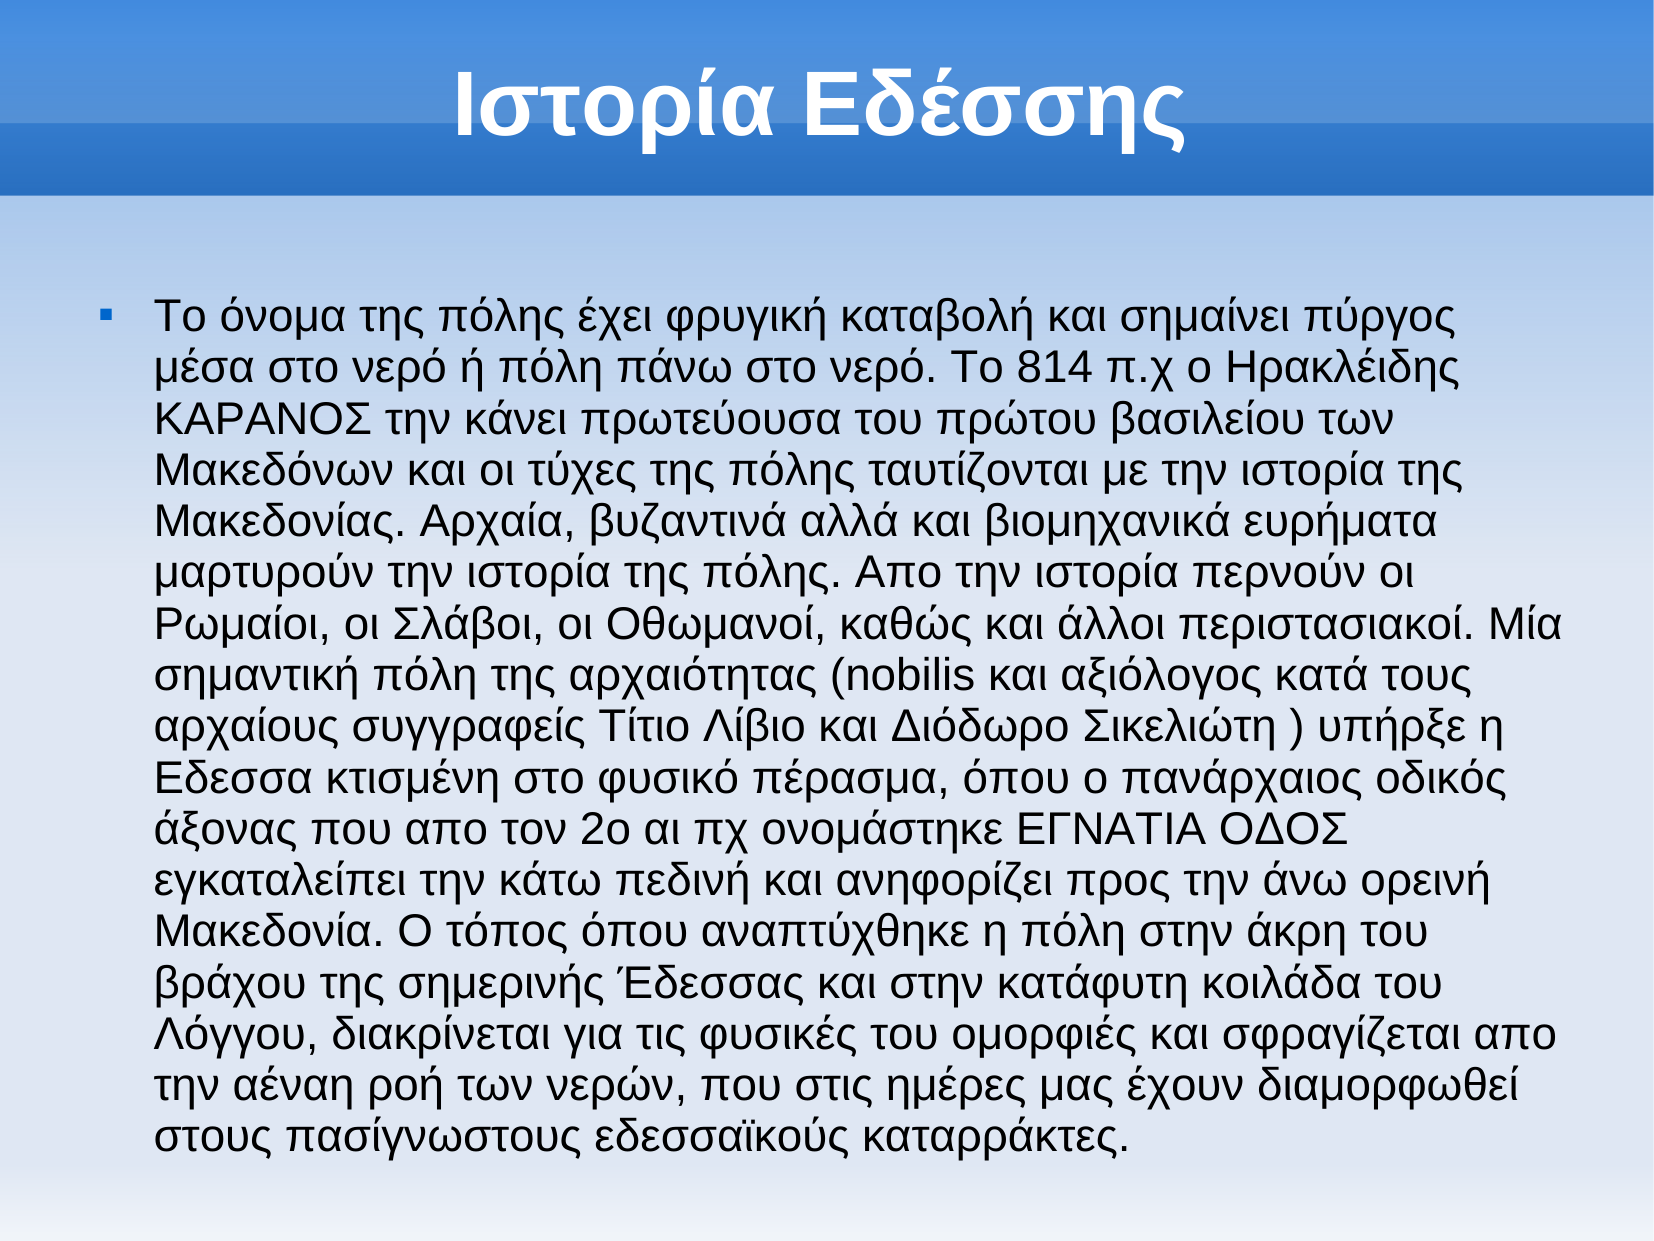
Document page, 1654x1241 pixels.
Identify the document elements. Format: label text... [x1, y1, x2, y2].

list Το όνομα της πόλης έχει φρυγική καταβολή και σημαίνει πύργος μέσα στο νερό ή πόλη πάνω στο νερό. Το 814 π.χ ο Ηρακλέιδης ΚΑΡΑΝΟΣ την κάνει πρωτεύουσα του πρώτου βασιλείου των Μακεδόνων και οι τύχες της πόλης ταυτίζονται με την ιστορία της Μακεδονίας. Αρχαία, βυζαντινά αλλά και βιομηχανικά ευρήματα μαρτυρούν την ιστορία της πόλης. Απο την ιστορία περνούν οι Ρωμαίοι, οι Σλάβοι, οι Οθωμανοί, καθώς και άλλοι περιστασιακοί. Μία σημαντική πόλη της αρχαιότητας (nobilis και αξιόλογος κατά τους αρχαίους συγγραφείς Τίτιο Λίβιο και Διόδωρο Σικελιώτη ) υπήρξε η Εδεσσα κτισμένη στο φυσικό πέρασμα, όπου ο πανάρχαιος οδικός άξονας που απο τον 2ο αι πχ ονομάστηκε ΕΓΝΑΤΙΑ ΟΔΟΣ εγκαταλείπει την κάτω πεδινή και ανηφορίζει προς την άνω ορεινή Μακεδονία. Ο τόπος όπου αναπτύχθηκε η πόλη στην άκρη του βράχου της σημερινής Έδεσσας και στην κατάφυτη κοιλάδα του Λόγγου, διακρίνεται για τις φυσικές του ομορφιές και σφραγίζεται απο την αέναη ροή των νερών, που στις ημέρες μας έχουν διαμορφωθεί στους πασίγνωστους εδεσσαϊκούς καταρράκτες. [82, 290, 1571, 1162]
picture [0, 0, 1654, 1241]
title Ιστορία Εδέσσης [76, 0, 1565, 208]
